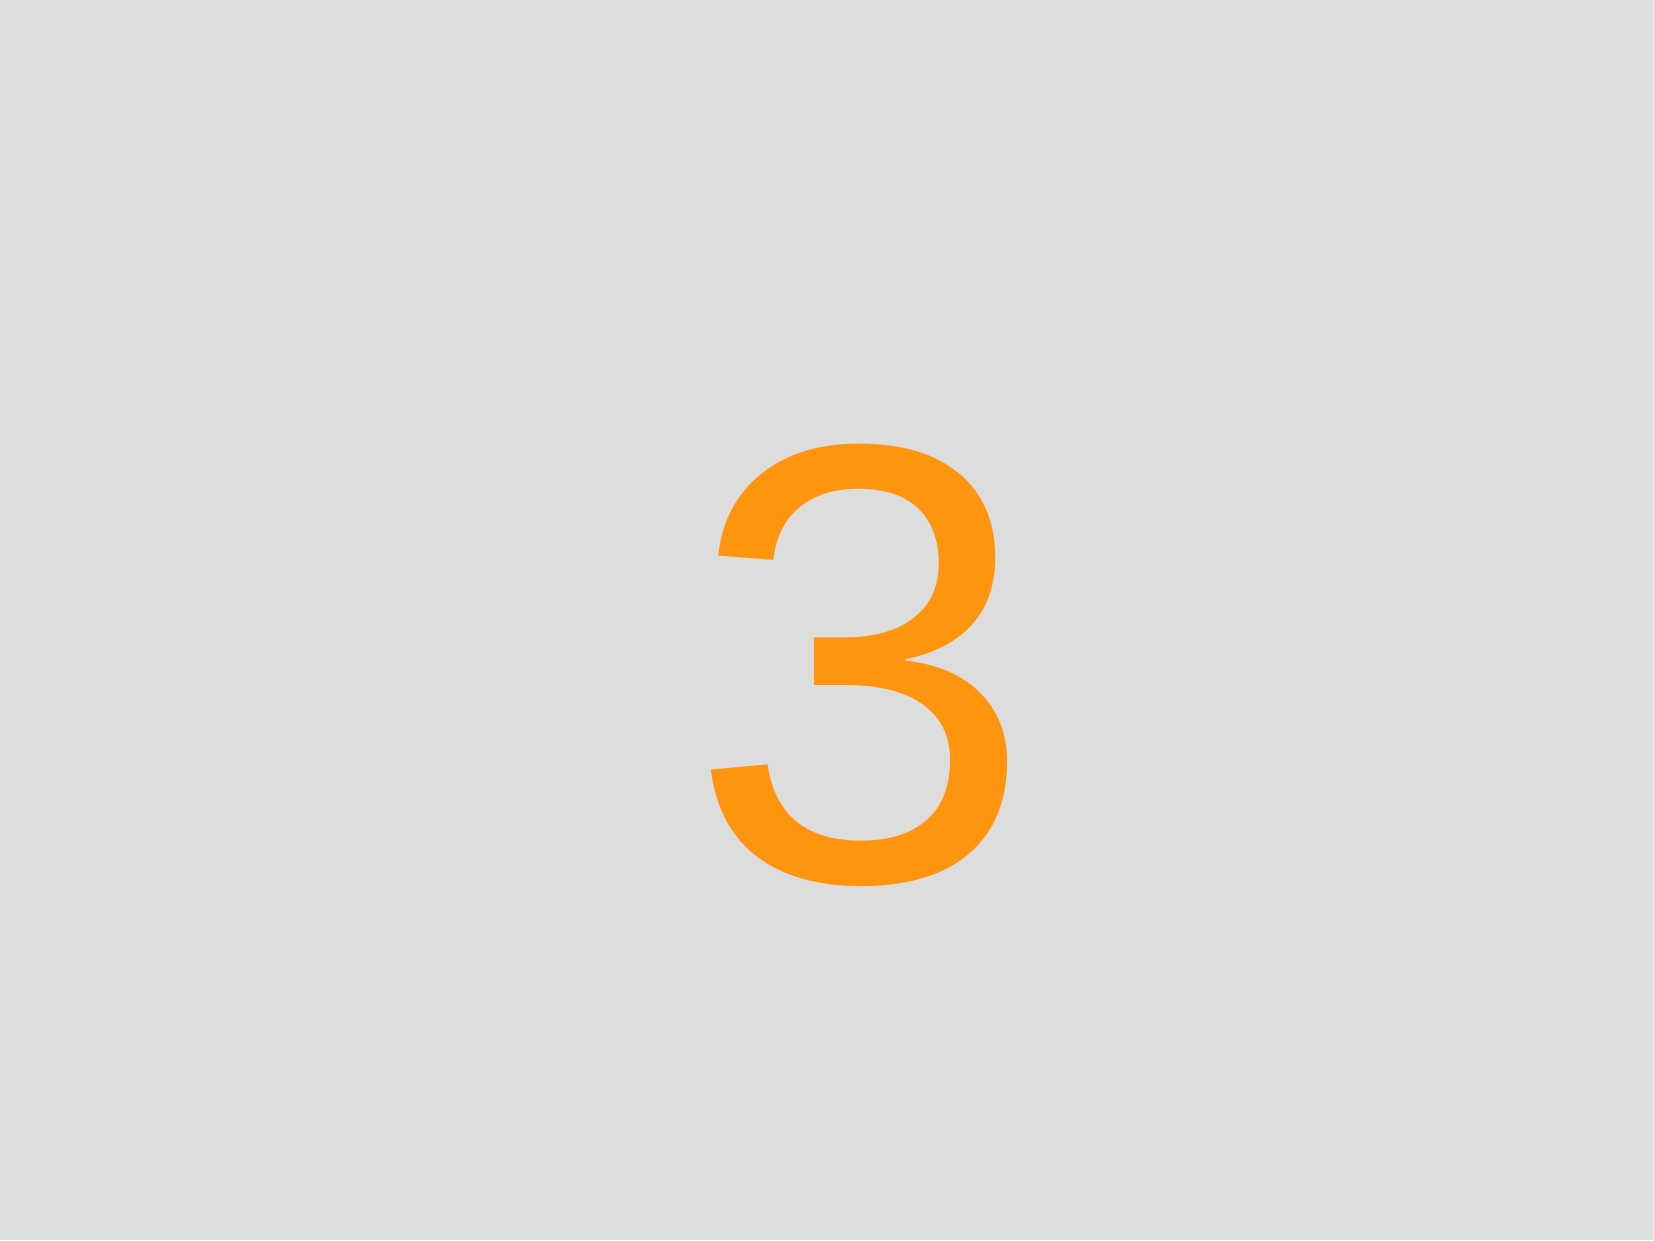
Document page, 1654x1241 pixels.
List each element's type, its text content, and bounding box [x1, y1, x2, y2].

text_box 3 [673, 307, 1087, 1021]
